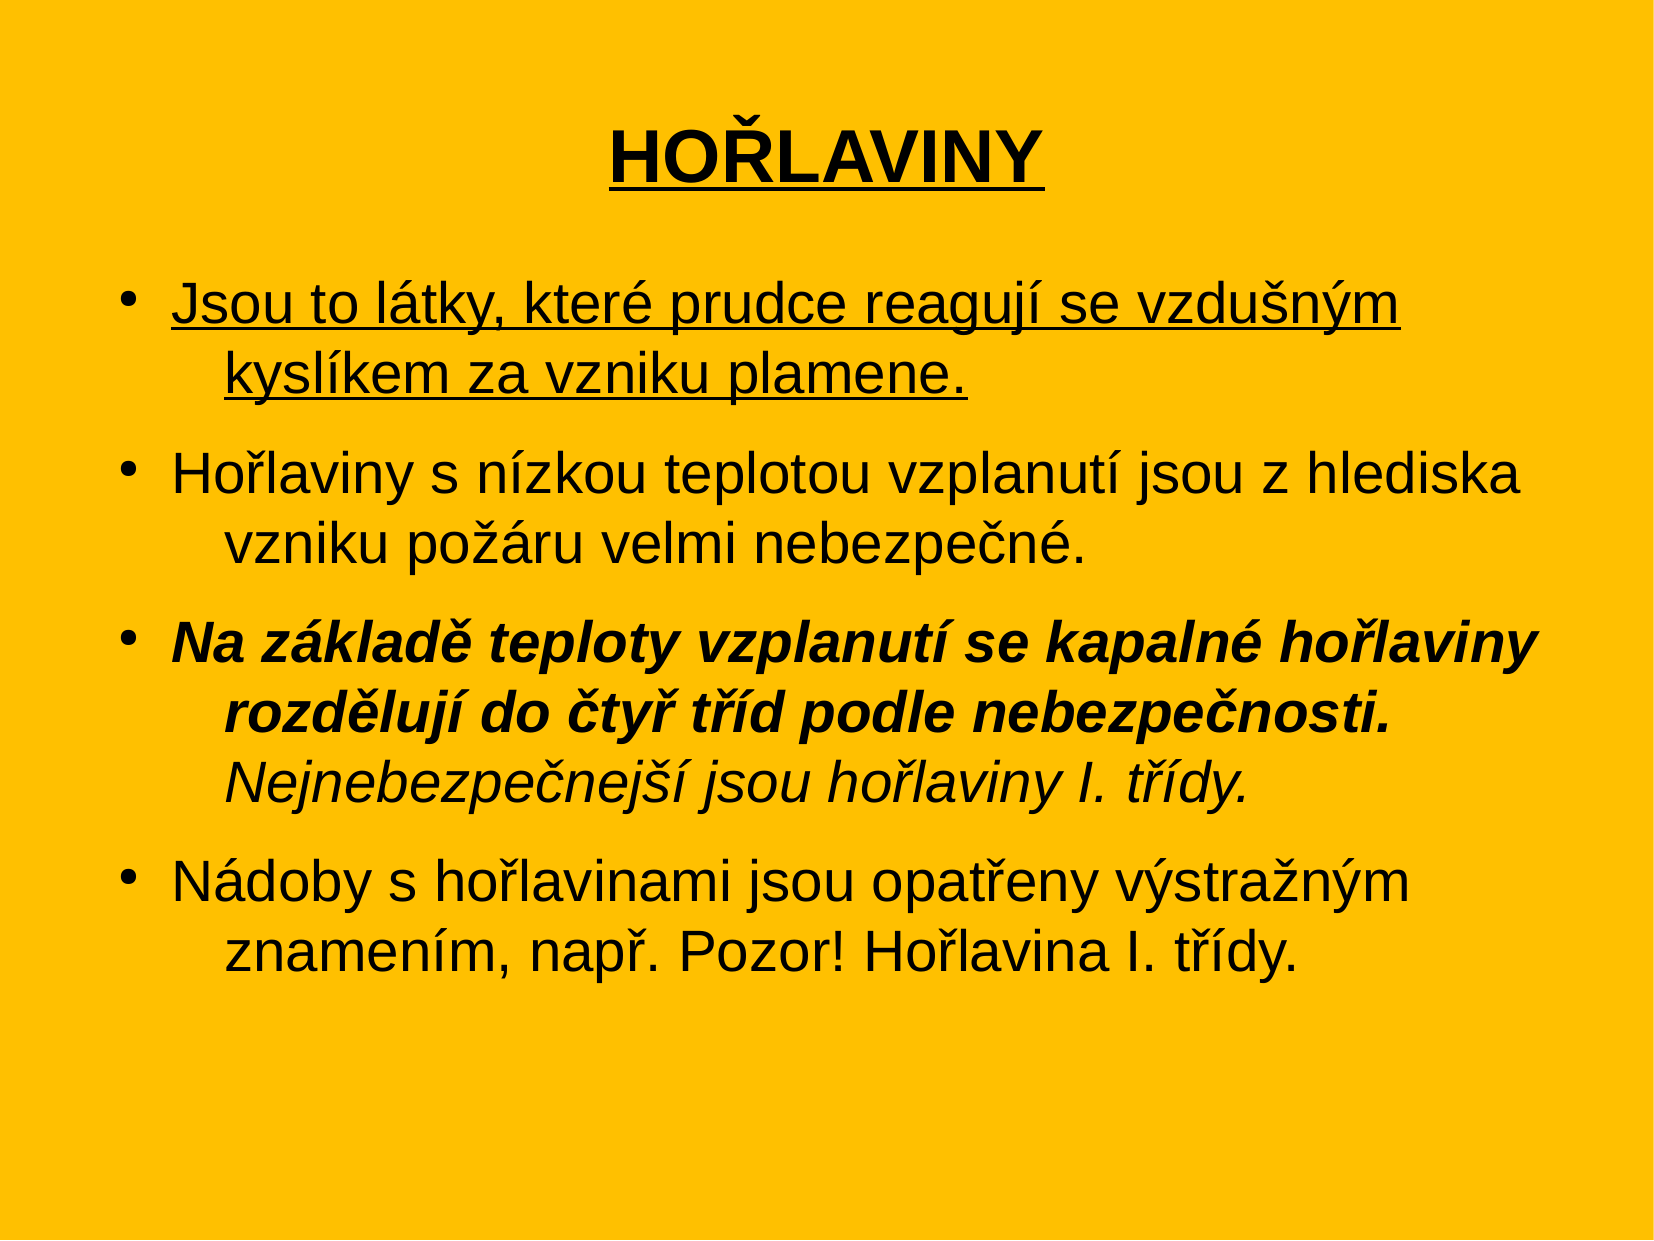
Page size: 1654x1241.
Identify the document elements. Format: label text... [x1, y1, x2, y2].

list Jsou to látky, které prudce reagují se vzdušným kyslíkem za vzniku plamene. Hořlaviny s nízkou teplotou vzplanutí jsou z hlediska vzniku požáru velmi nebezpečné. Na základě teploty vzplanutí se kapalné hořlaviny rozdělují do čtyř tříd podle nebezpečnosti. Nejnebezpečnejší jsou hořlaviny I. třídy. Nádoby s hořlavinami jsou opatřeny výstražným znamením, např. Pozor! Hořlavina I. třídy. [82, 265, 1595, 1085]
title HOŘLAVINY [82, 49, 1571, 257]
